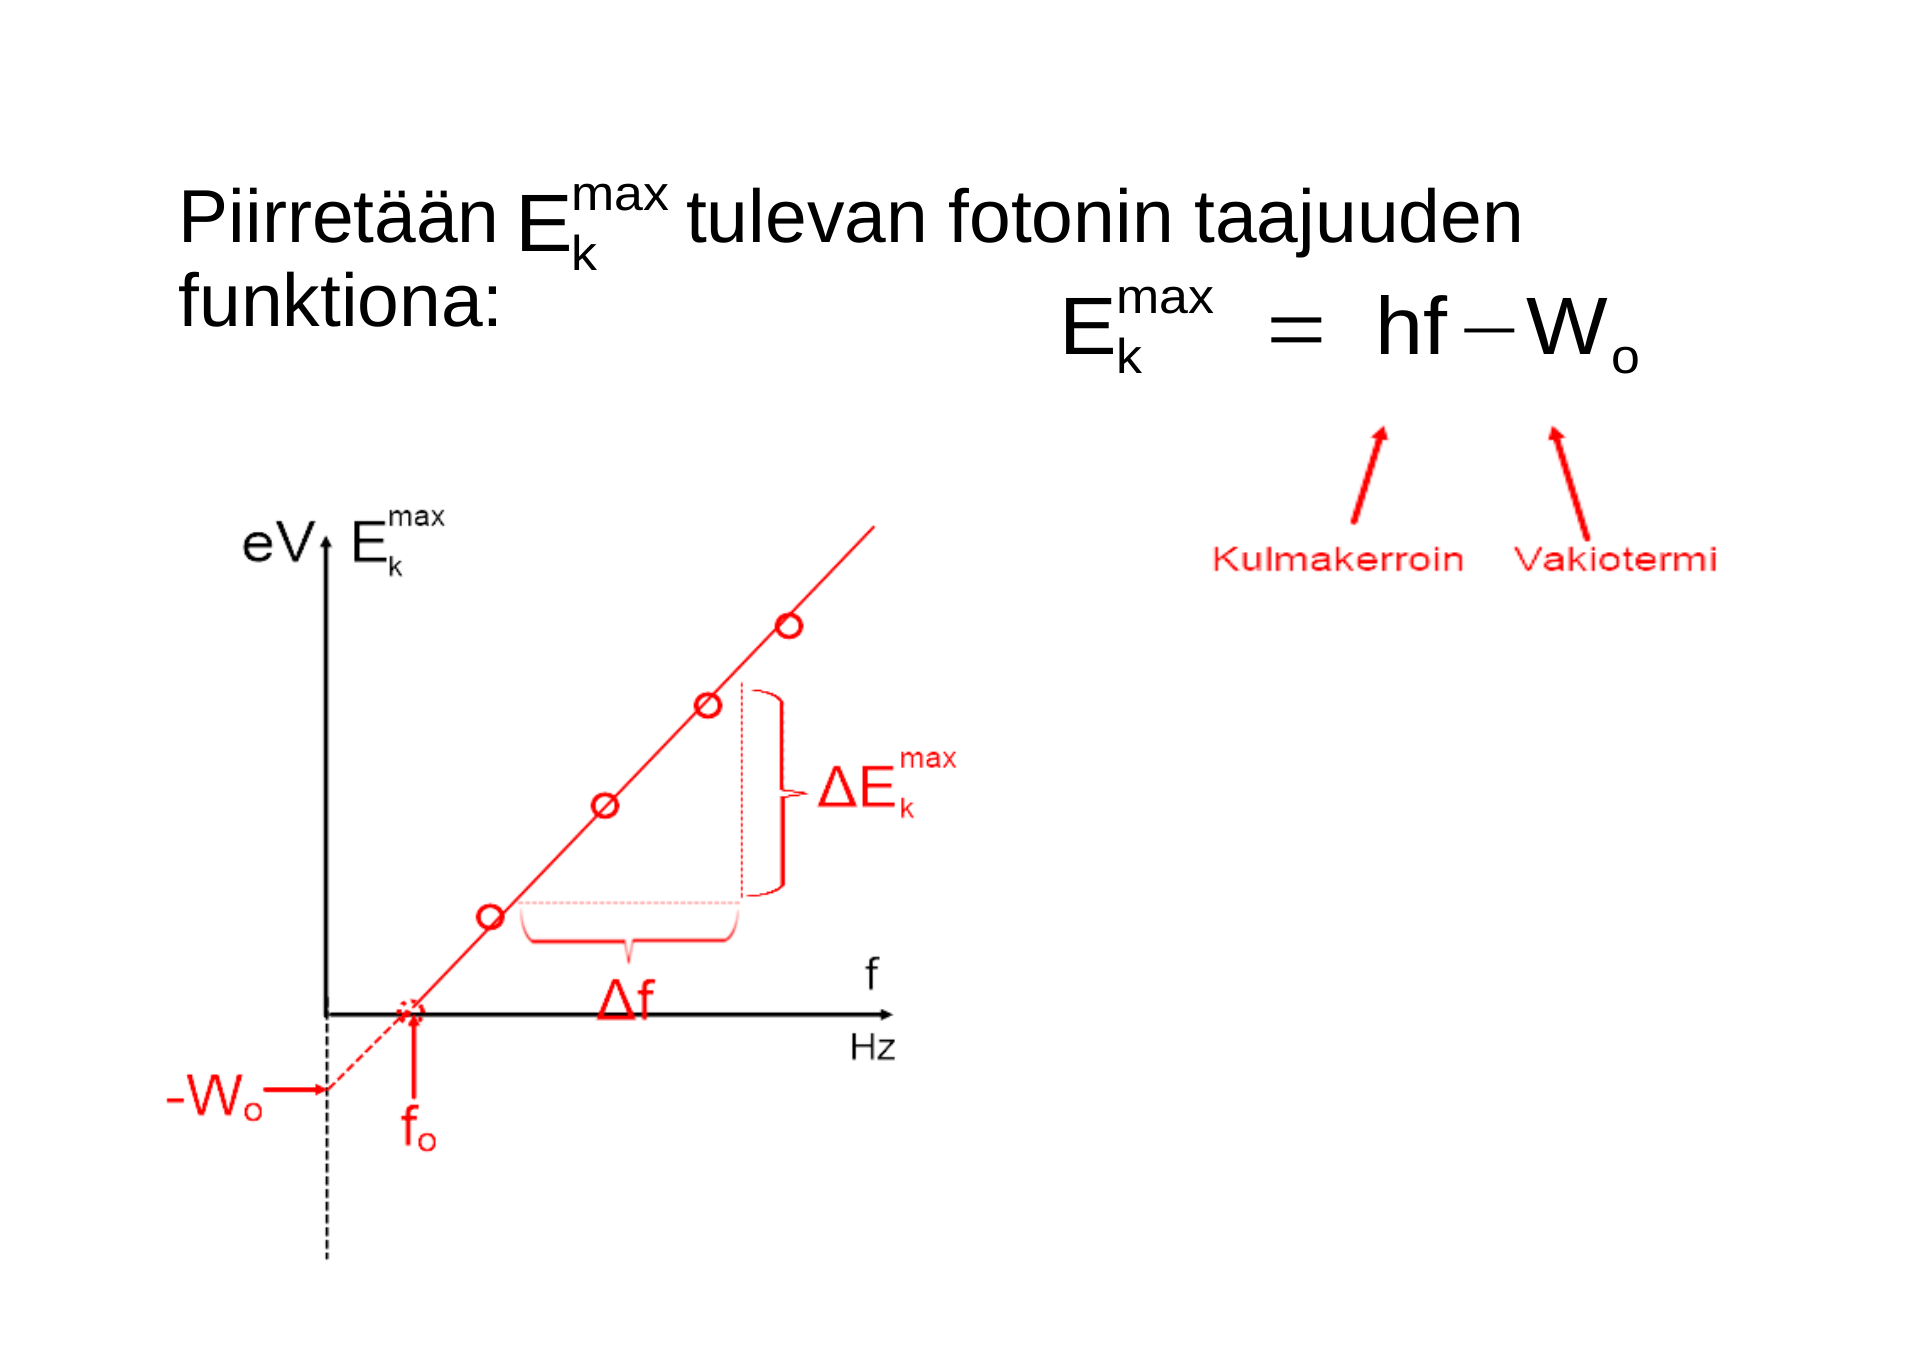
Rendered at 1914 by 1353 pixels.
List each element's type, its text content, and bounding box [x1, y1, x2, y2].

chart [1052, 270, 1649, 385]
text_box Piirretään tulevan fotonin taajuuden funktiona: [163, 167, 1750, 550]
chart [507, 167, 680, 282]
picture [1139, 399, 1791, 605]
picture [115, 426, 1025, 1288]
